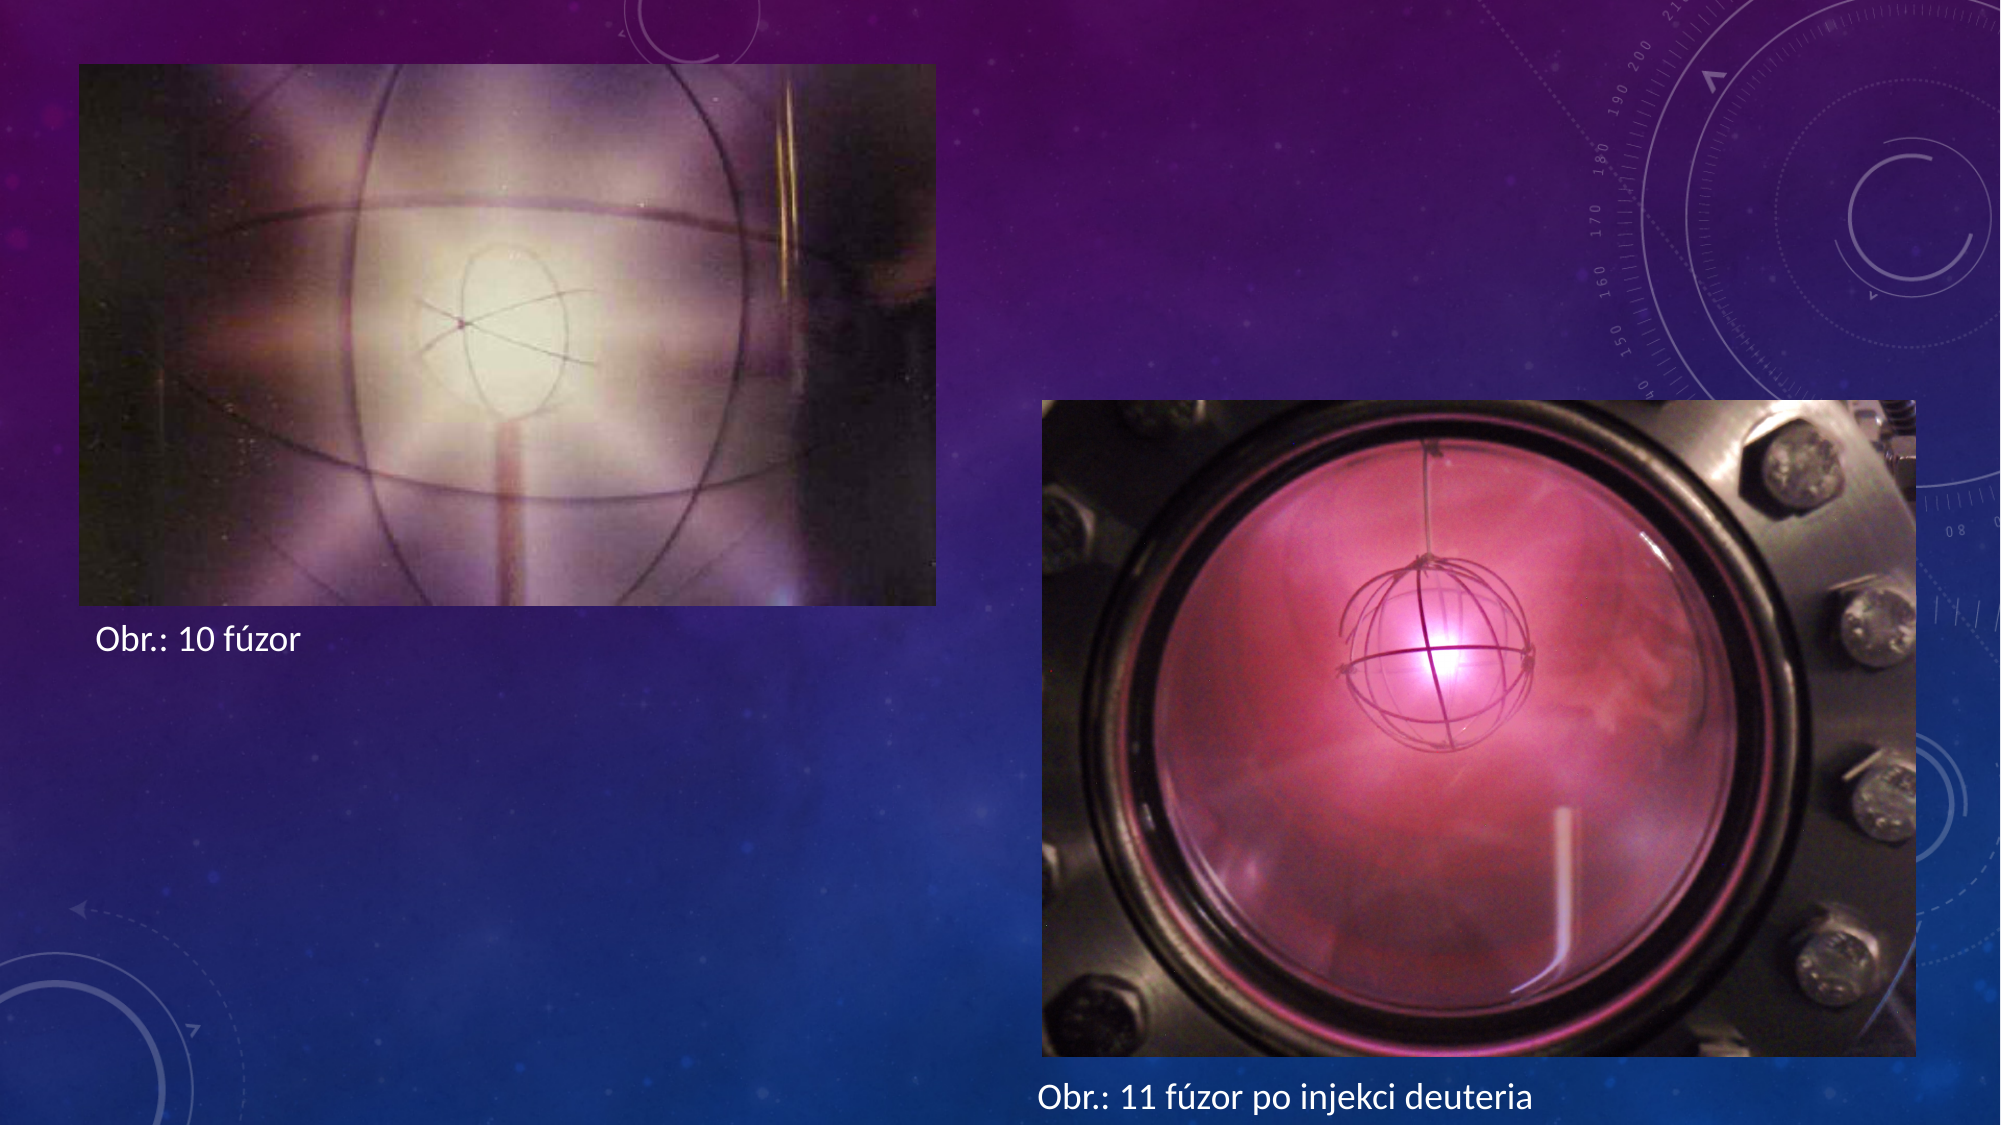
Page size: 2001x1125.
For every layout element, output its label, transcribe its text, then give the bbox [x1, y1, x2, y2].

picture [79, 64, 936, 606]
picture [1042, 400, 1916, 1057]
text_box Obr.: 11 fúzor po injekci deuteria [1022, 1064, 1617, 1125]
text_box Obr.: 10 fúzor [80, 605, 531, 667]
